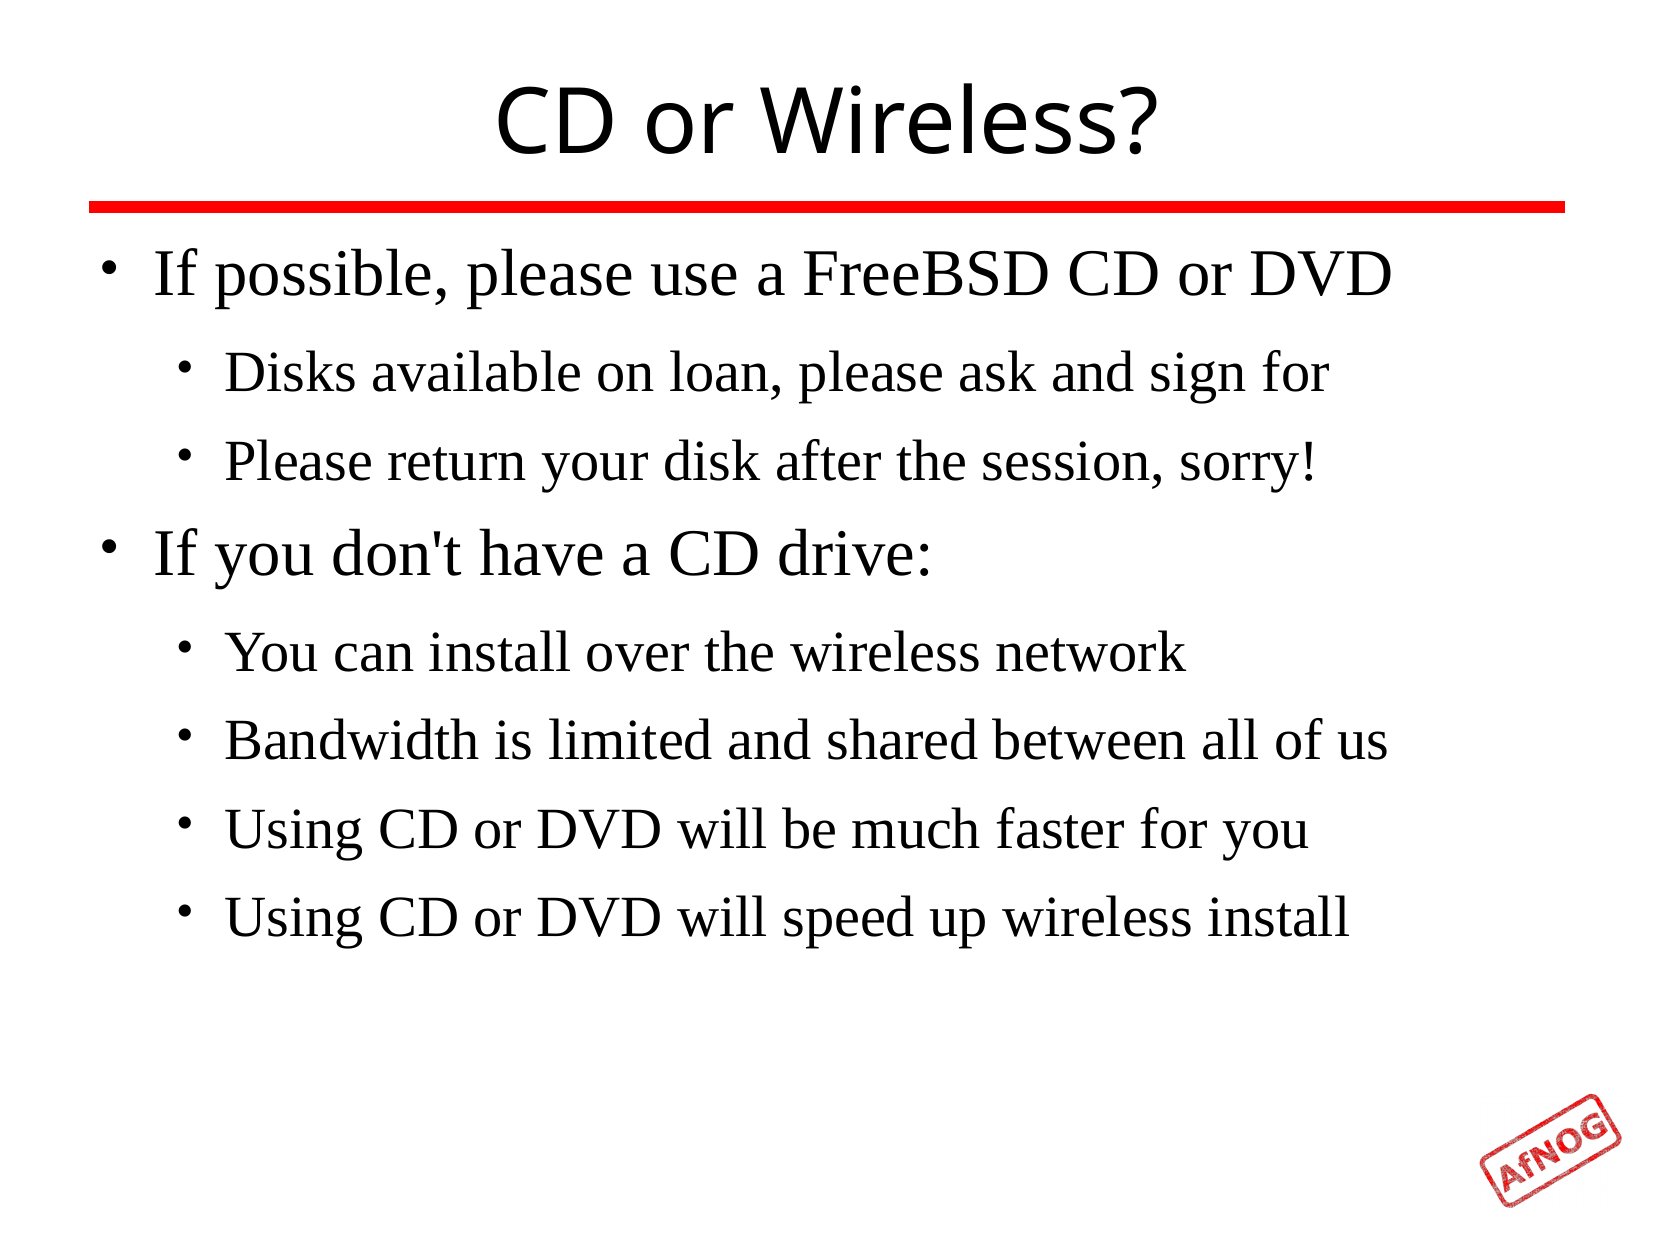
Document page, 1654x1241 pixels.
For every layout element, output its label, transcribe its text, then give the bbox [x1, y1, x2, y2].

title CD or Wireless? [88, 36, 1565, 200]
picture [1476, 1090, 1625, 1211]
list If possible, please use a FreeBSD CD or DVD Disks available on loan, please ask and sign for Please return your disk after the session, sorry! If you don't have a CD drive: You can install over the wireless network Bandwidth is limited and shared between all of us Using CD or DVD will be much faster for you Using CD or DVD will speed up wireless install [82, 236, 1571, 1108]
